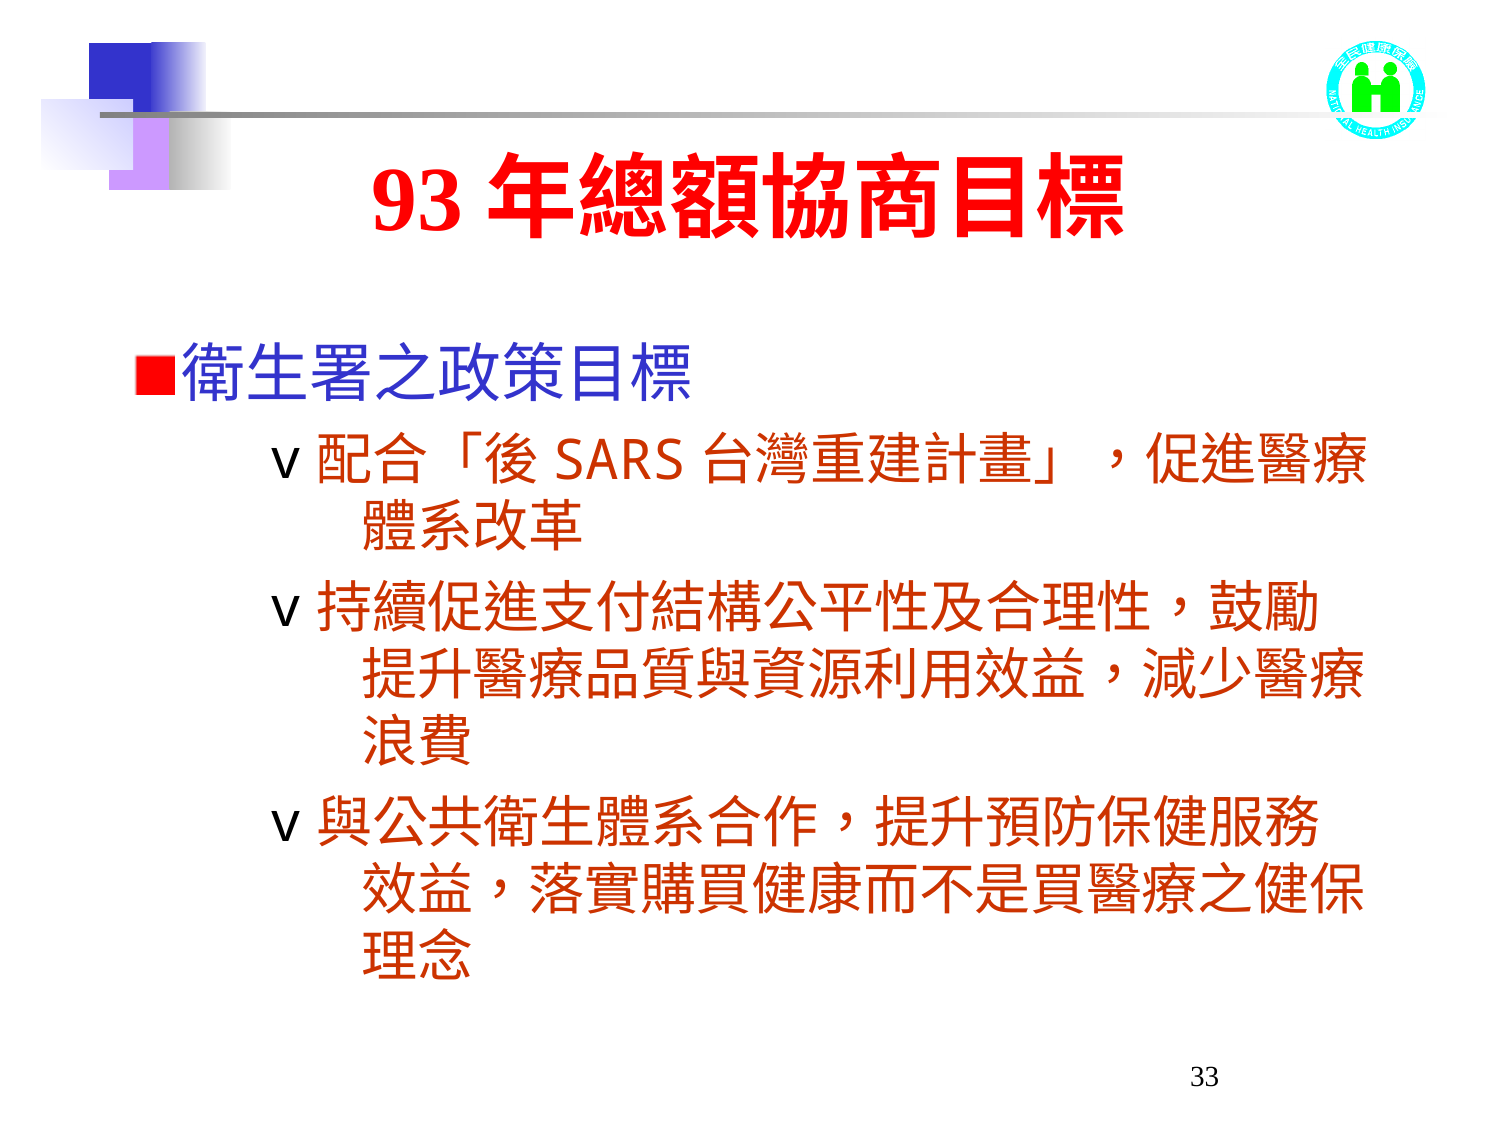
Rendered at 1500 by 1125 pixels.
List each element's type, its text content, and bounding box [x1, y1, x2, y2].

text_box [1175, 1050, 1488, 1125]
title 93年總額協商目標 [112, 99, 1388, 288]
list 衛生署之政策目標 配合「後SARS台灣重建計畫」，促進醫療體系改革 持續促進支付結構公平性及合理性，鼓勵提升醫療品質與資源利用效益，減少醫療浪費 與公共衛生體系合作，提升預防保健服務效益，落實購買健康而不是買醫療之健保理念 [112, 324, 1388, 1000]
